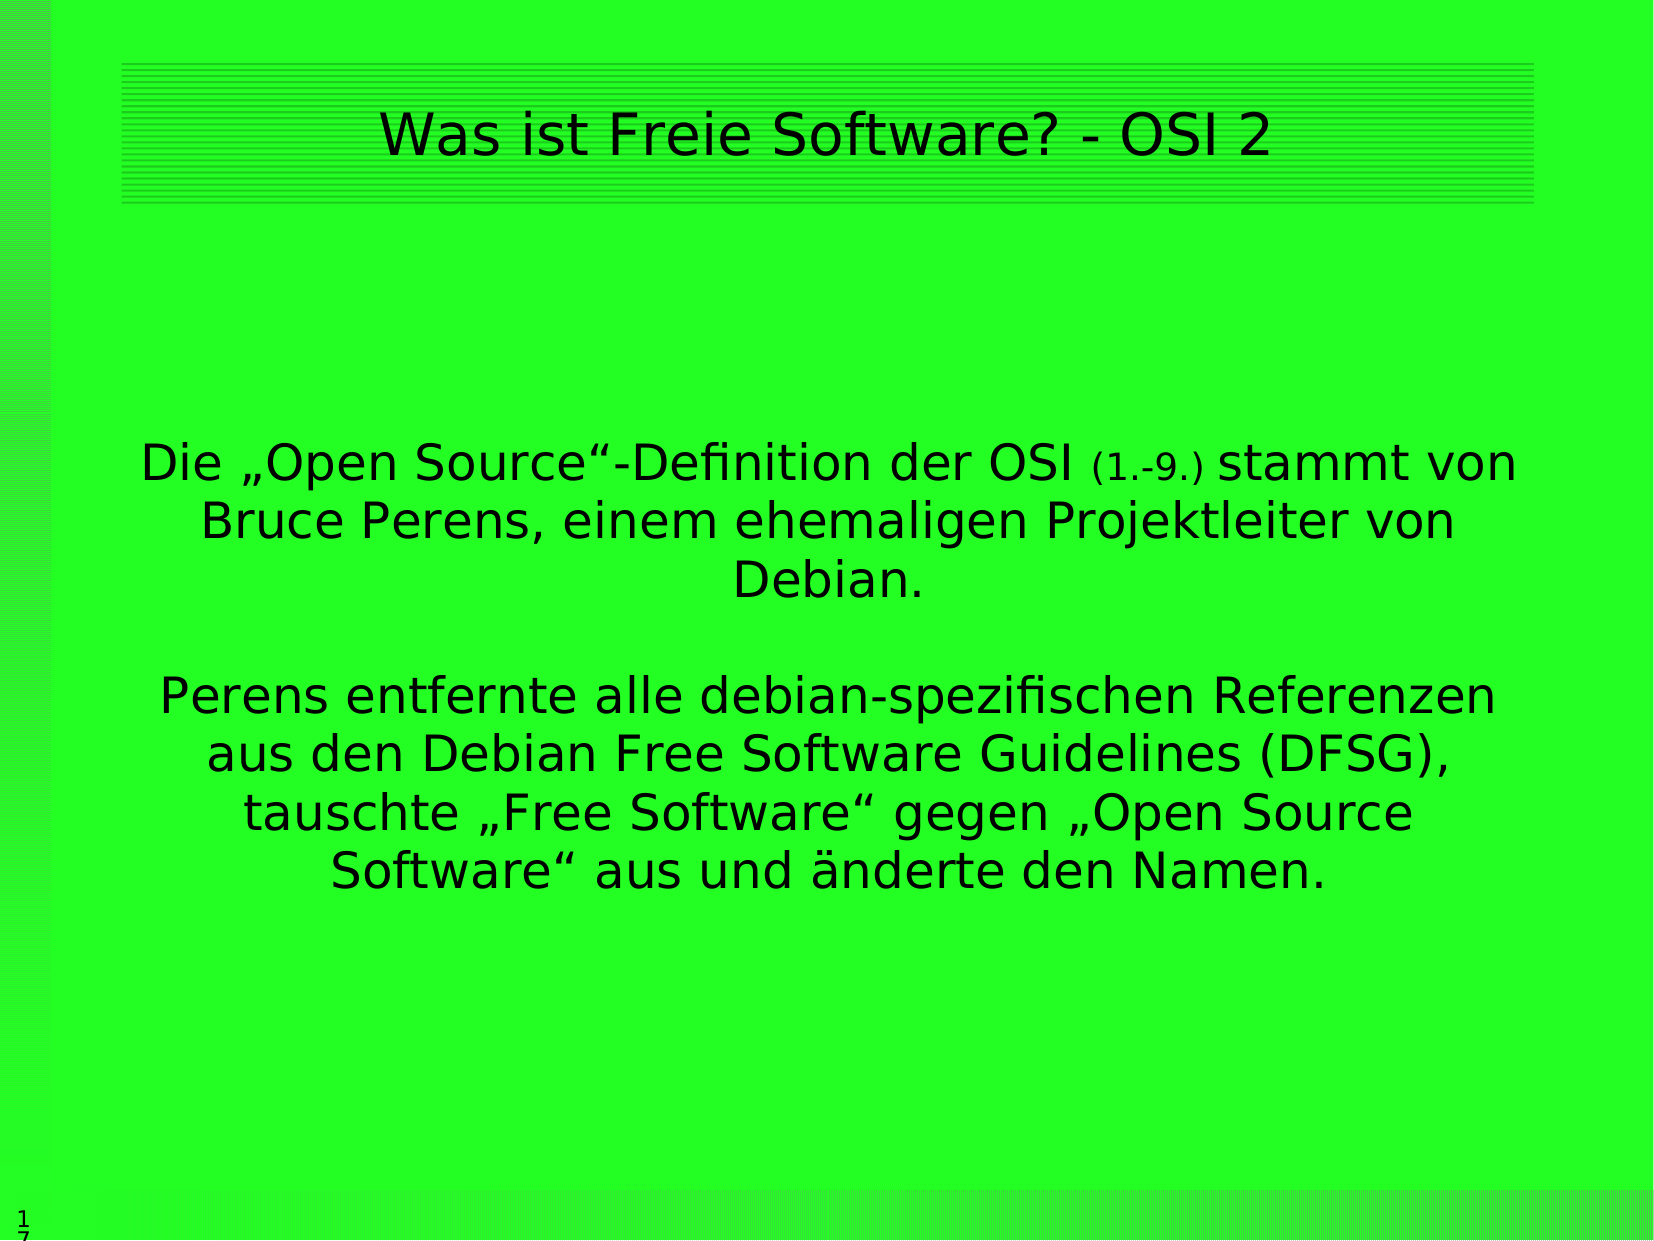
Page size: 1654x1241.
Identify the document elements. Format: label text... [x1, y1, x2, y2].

subtitle Die „Open Source“-Definition der OSI (1.-9.) stammt von Bruce Perens, einem ehemaligen Projektleiter von Debian. Perens entfernte alle debian-spezifischen Referenzen aus den Debian Free Software Guidelines (DFSG), tauschte „Free Software“ gegen „Open Source Software“ aus und änderte den Namen. [123, 293, 1536, 1157]
title Was ist Freie Software? - OSI 2 [151, 56, 1503, 215]
